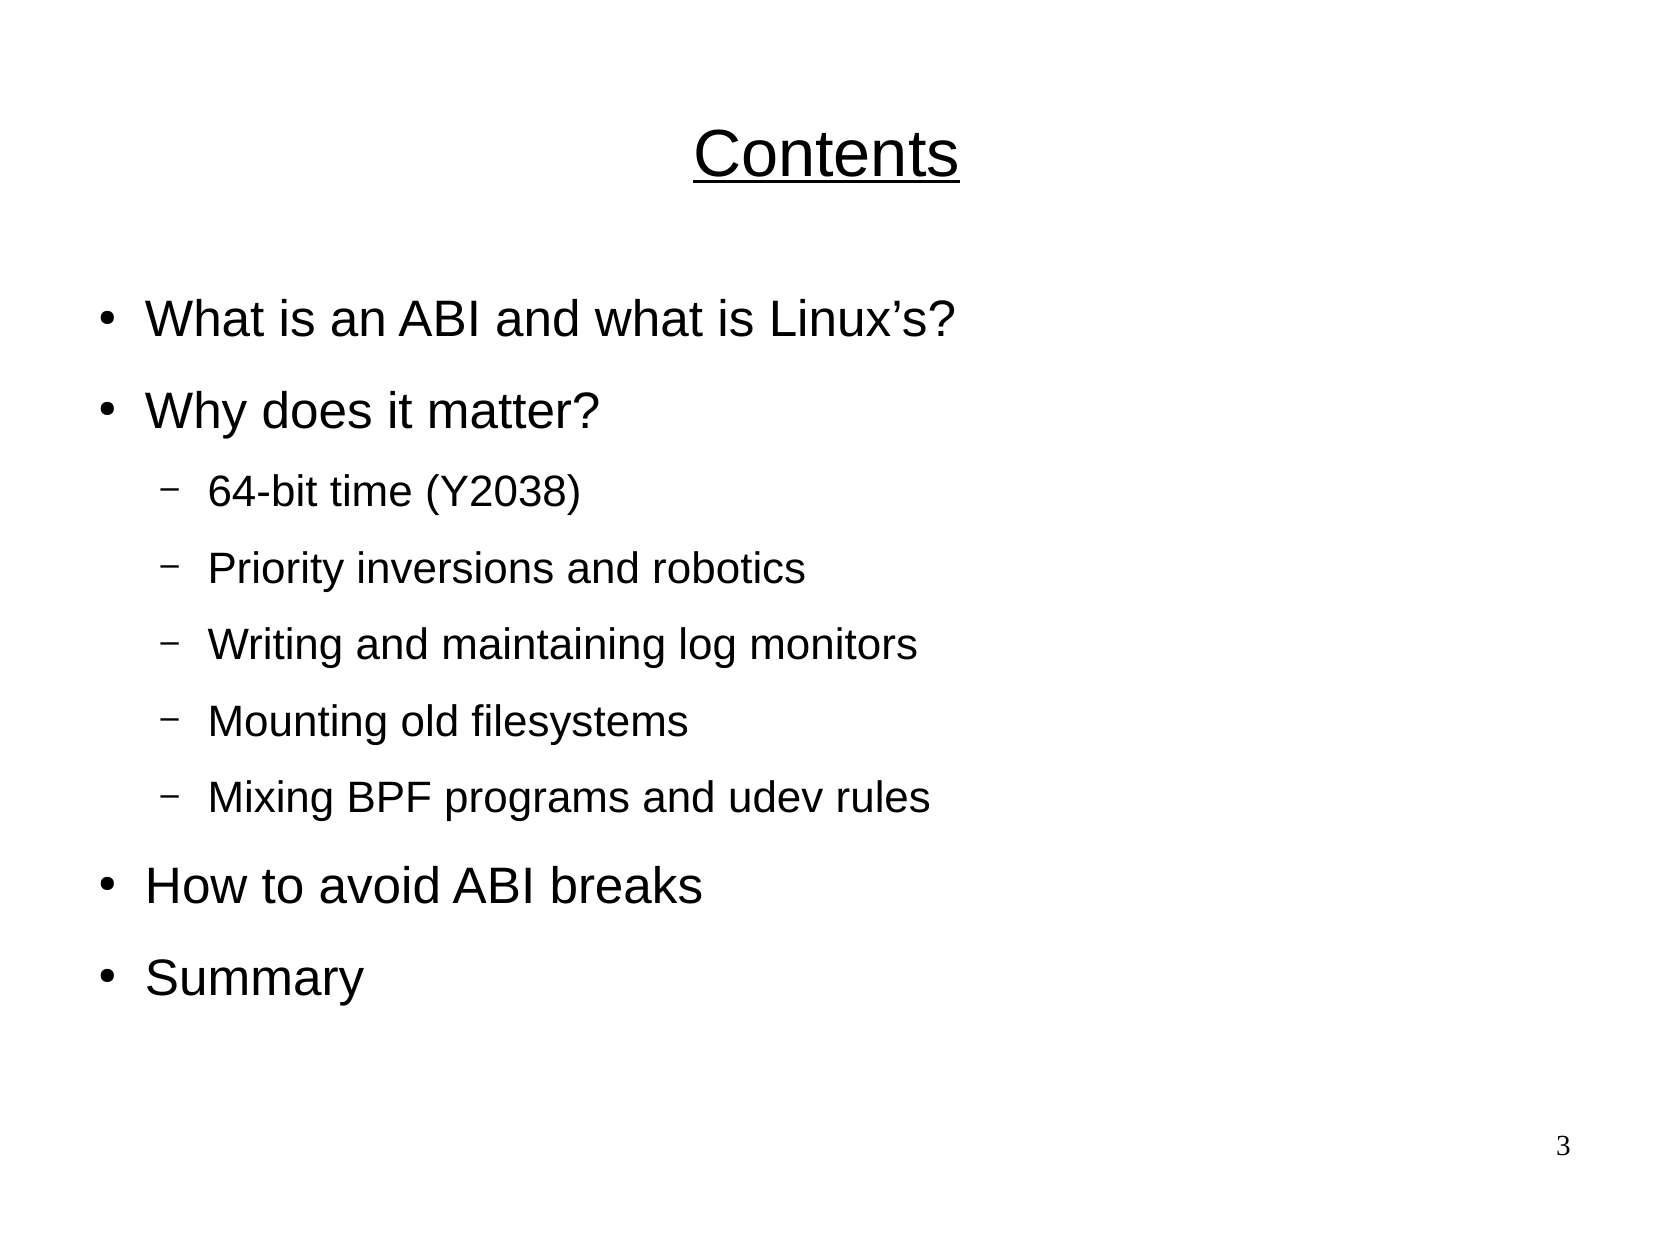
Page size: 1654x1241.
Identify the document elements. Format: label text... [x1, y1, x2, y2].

list What is an ABI and what is Linux’s? Why does it matter? 64-bit time (Y2038) Priority inversions and robotics Writing and maintaining log monitors Mounting old filesystems Mixing BPF programs and udev rules How to avoid ABI breaks Summary [82, 290, 1571, 1010]
title Contents [82, 49, 1571, 257]
